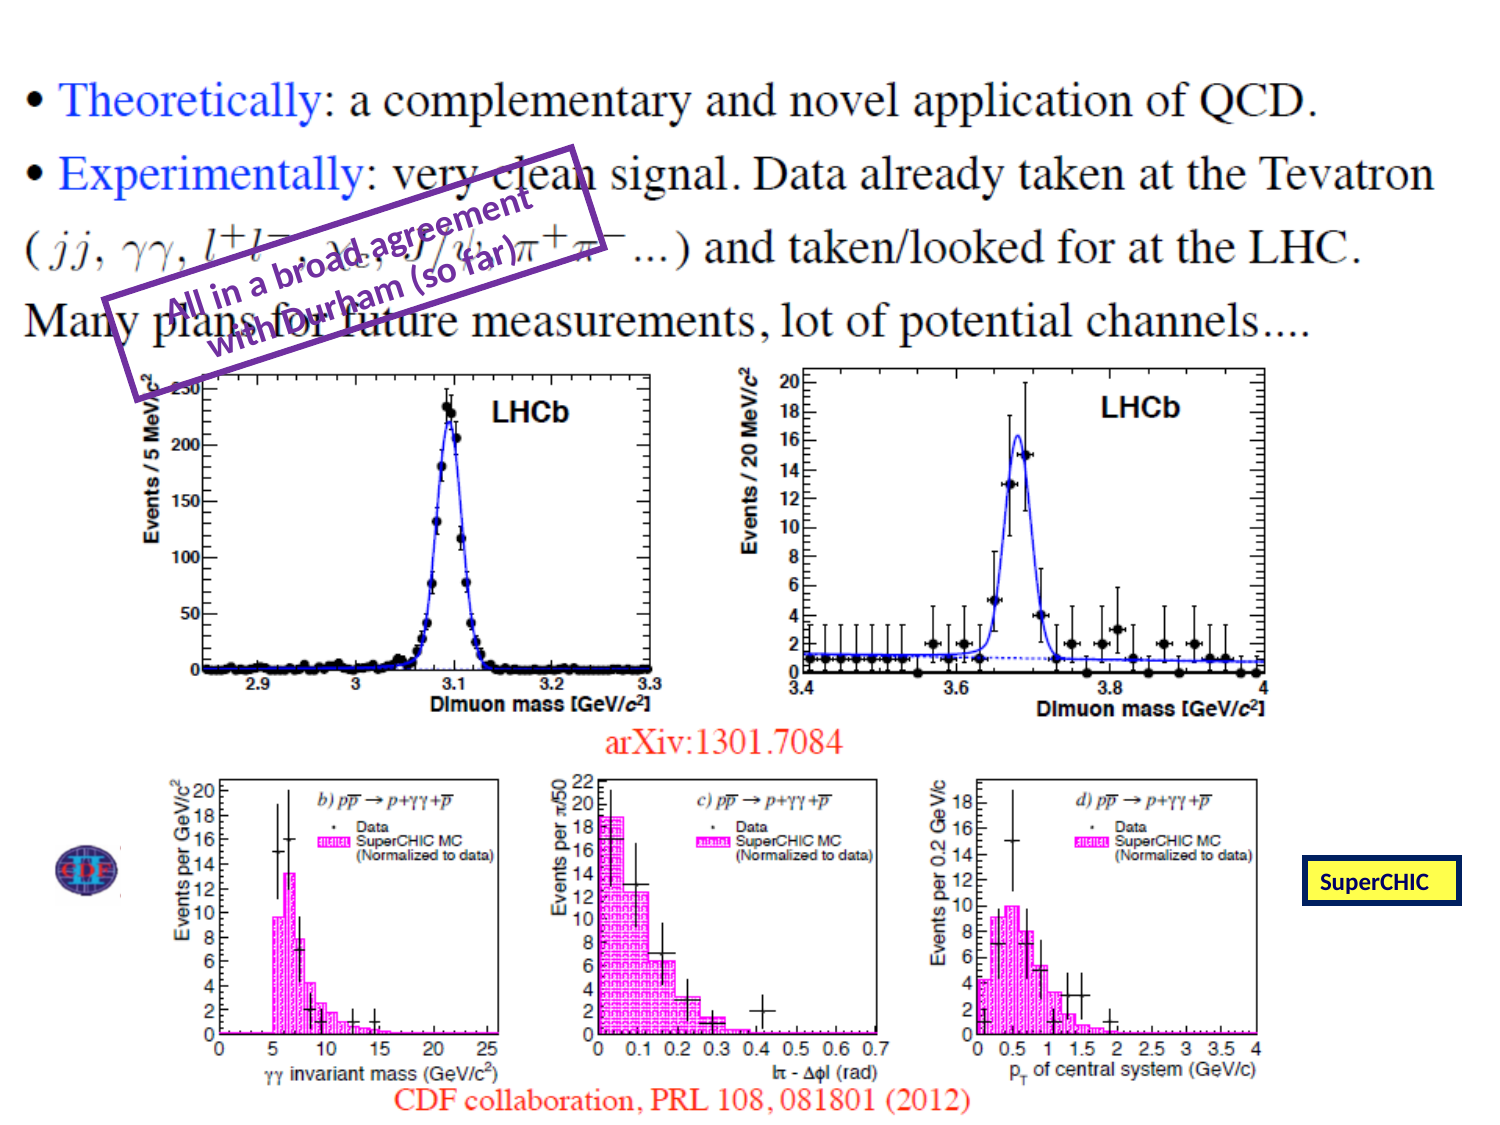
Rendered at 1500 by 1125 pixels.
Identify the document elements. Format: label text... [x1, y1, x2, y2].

picture [5, 7, 1480, 1123]
text_box All in a broad agreement with Durham (so far) [104, 147, 605, 400]
text_box SuperCHIC [1305, 857, 1459, 904]
